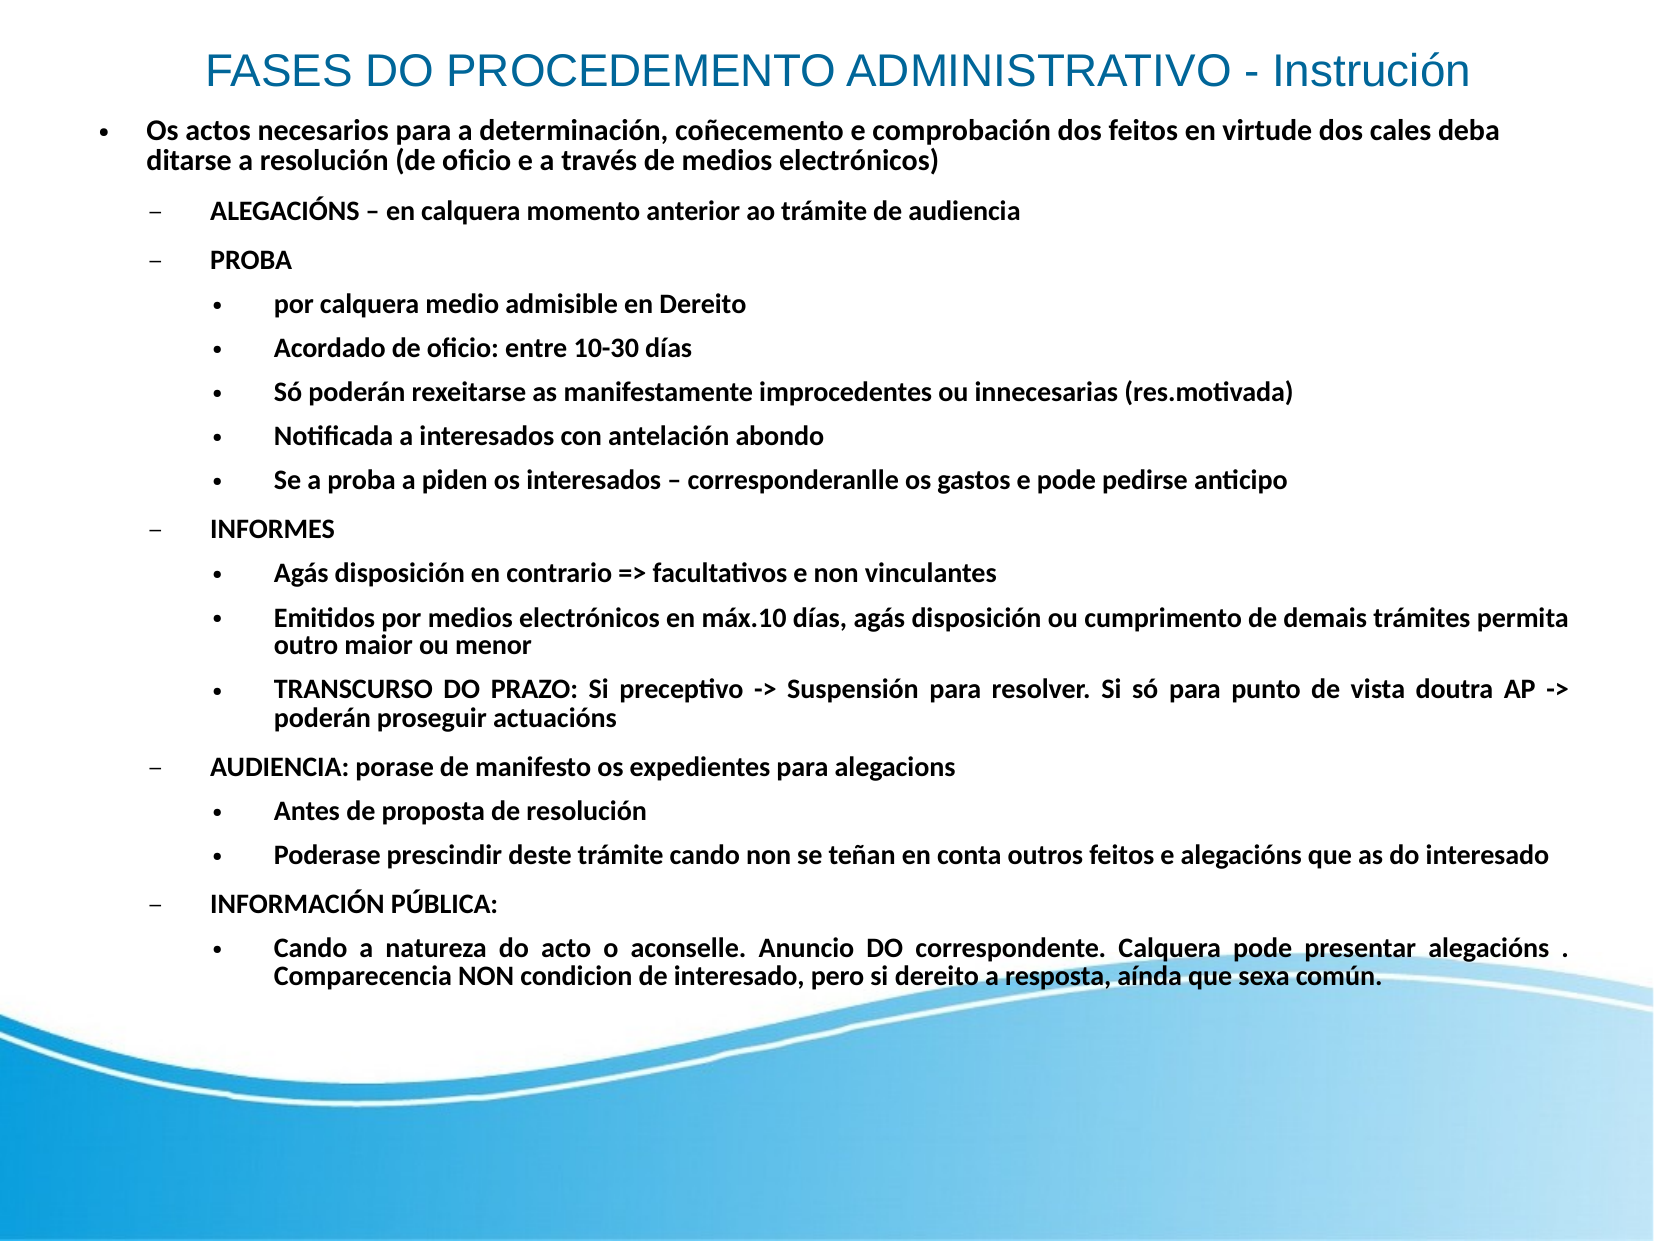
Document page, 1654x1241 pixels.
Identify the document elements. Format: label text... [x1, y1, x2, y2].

list Os actos necesarios para a determinación, coñecemento e comprobación dos feitos en virtude dos cales deba ditarse a resolución (de oficio e a través de medios electrónicos) ALEGACIÓNS – en calquera momento anterior ao trámite de audiencia PROBA por calquera medio admisible en Dereito Acordado de oficio: entre 10-30 días Só poderán rexeitarse as manifestamente improcedentes ou innecesarias (res.motivada) Notificada a interesados con antelación abondo Se a proba a piden os interesados – corresponderanlle os gastos e pode pedirse anticipo INFORMES Agás disposición en contrario => facultativos e non vinculantes Emitidos por medios electrónicos en máx.10 días, agás disposición ou cumprimento de demais trámites permita outro maior ou menor TRANSCURSO DO PRAZO: Si preceptivo -> Suspensión para resolver. Si só para punto de vista doutra AP -> poderán proseguir actuacións AUDIENCIA: porase de manifesto os expedientes para alegacions Antes de proposta de resolución Poderase prescindir deste trámite cando non se teñan en conta outros feitos e alegacións que as do interesado INFORMACIÓN PÚBLICA: Cando a natureza do acto o aconselle. Anuncio DO correspondente. Calquera pode presentar alegacións . Comparecencia NON condicion de interesado, pero si dereito a resposta, aínda que sexa común. [82, 118, 1571, 1010]
picture [0, 952, 1654, 1241]
title FASES DO PROCEDEMENTO ADMINISTRATIVO - Instrución [94, 23, 1583, 119]
